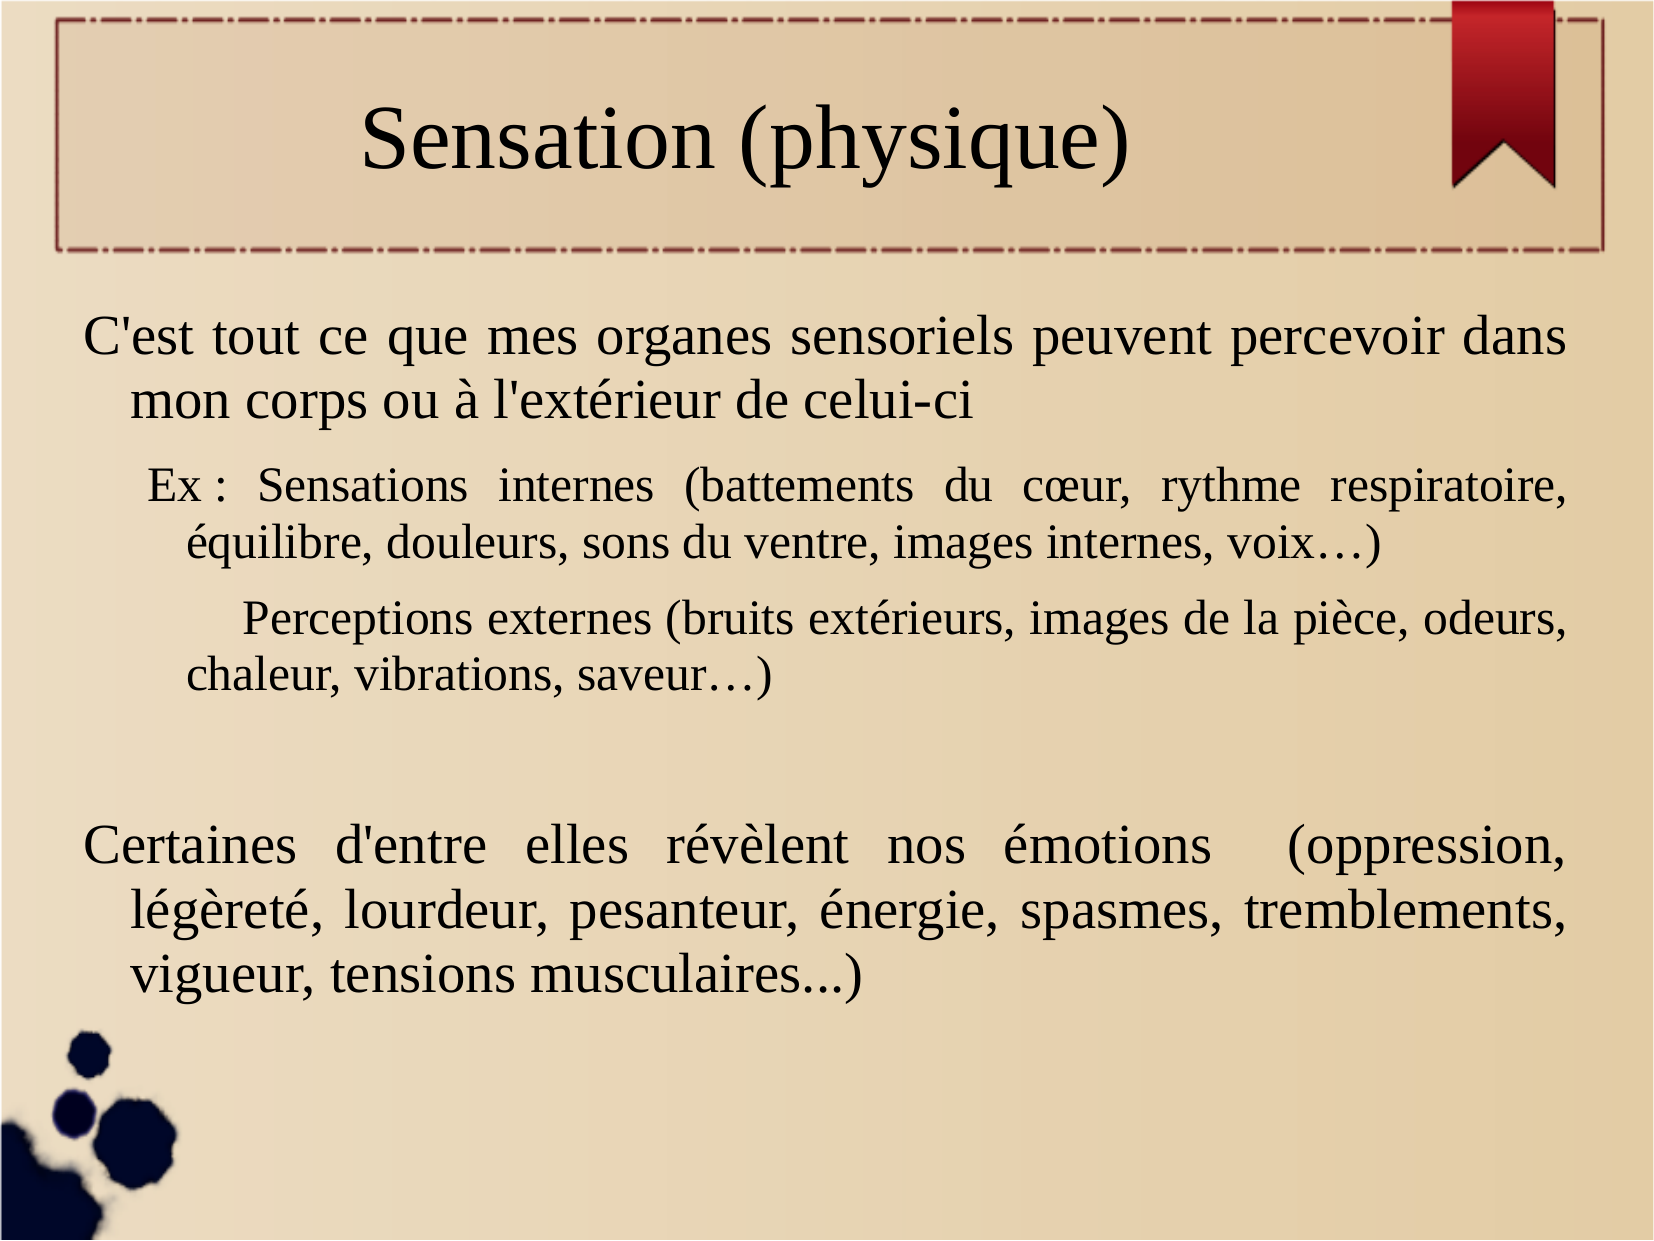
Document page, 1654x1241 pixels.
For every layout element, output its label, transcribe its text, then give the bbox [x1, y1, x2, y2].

picture [0, 0, 1654, 1240]
list C'est tout ce que mes organes sensoriels peuvent percevoir dans mon corps ou à l'extérieur de celui-ci Ex : Sensations internes (battements du cœur, rythme respiratoire, équilibre, douleurs, sons du ventre, images internes, voix…) Perceptions externes (bruits extérieurs, images de la pièce, odeurs, chaleur, vibrations, saveur…) Certaines d'entre elles révèlent nos émotions (oppression, légèreté, lourdeur, pesanteur, énergie, spasmes, tremblements, vigueur, tensions musculaires...) [82, 299, 1569, 1017]
title Sensation (physique) [82, 47, 1410, 227]
